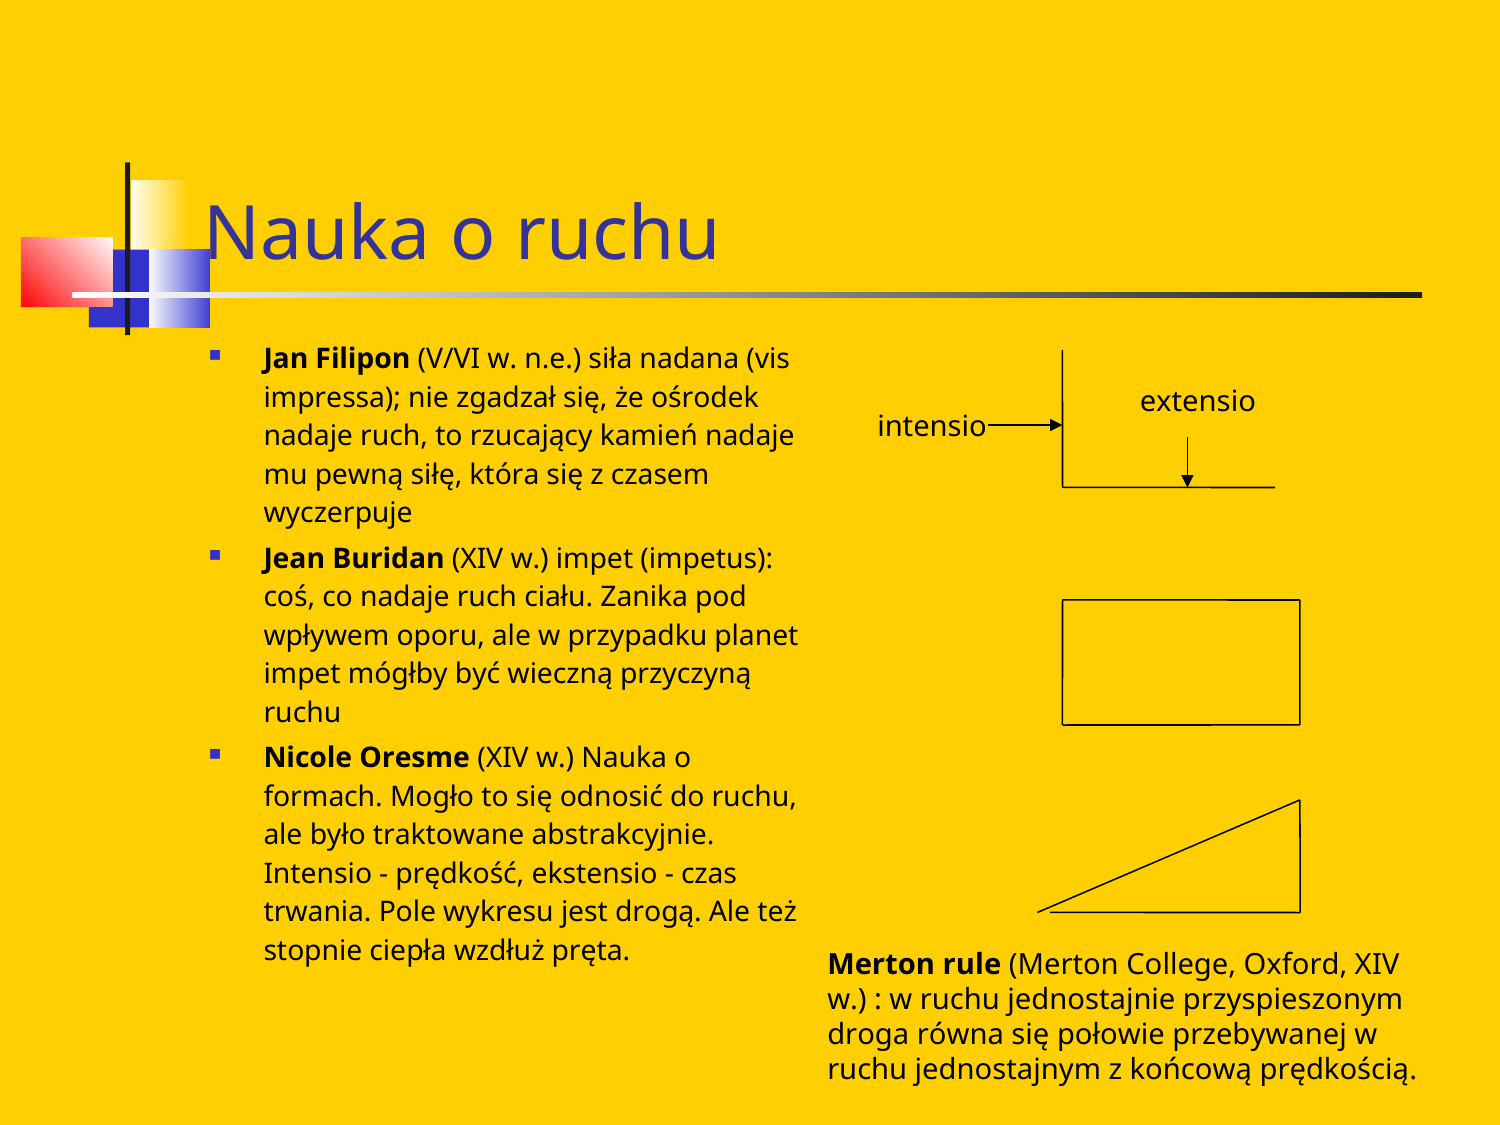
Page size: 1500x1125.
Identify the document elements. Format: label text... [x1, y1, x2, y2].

text_box Merton rule (Merton College, Oxford, XIV w.) : w ruchu jednostajnie przyspieszonym droga równa się połowie przebywanej w ruchu jednostajnym z końcową prędkością. [812, 937, 1438, 1093]
text_box extensio [1124, 374, 1313, 426]
text_box intensio [862, 399, 1013, 451]
title Nauka o ruchu [188, 101, 1468, 289]
list Jan Filipon (V/VI w. n.e.) siła nadana (vis impressa); nie zgadzał się, że ośrodek nadaje ruch, to rzucający kamień nadaje mu pewną siłę, która się z czasem wyczerpuje Jean Buridan (XIV w.) impet (impetus): coś, co nadaje ruch ciału. Zanika pod wpływem oporu, ale w przypadku planet impet mógłby być wieczną przyczyną ruchu Nicole Oresme (XIV w.) Nauka o formach. Mogło to się odnosić do ruchu, ale było traktowane abstrakcyjnie. Intensio - prędkość, ekstensio - czas trwania. Pole wykresu jest drogą. Ale też stopnie ciepła wzdłuż pręta. [193, 331, 820, 1007]
